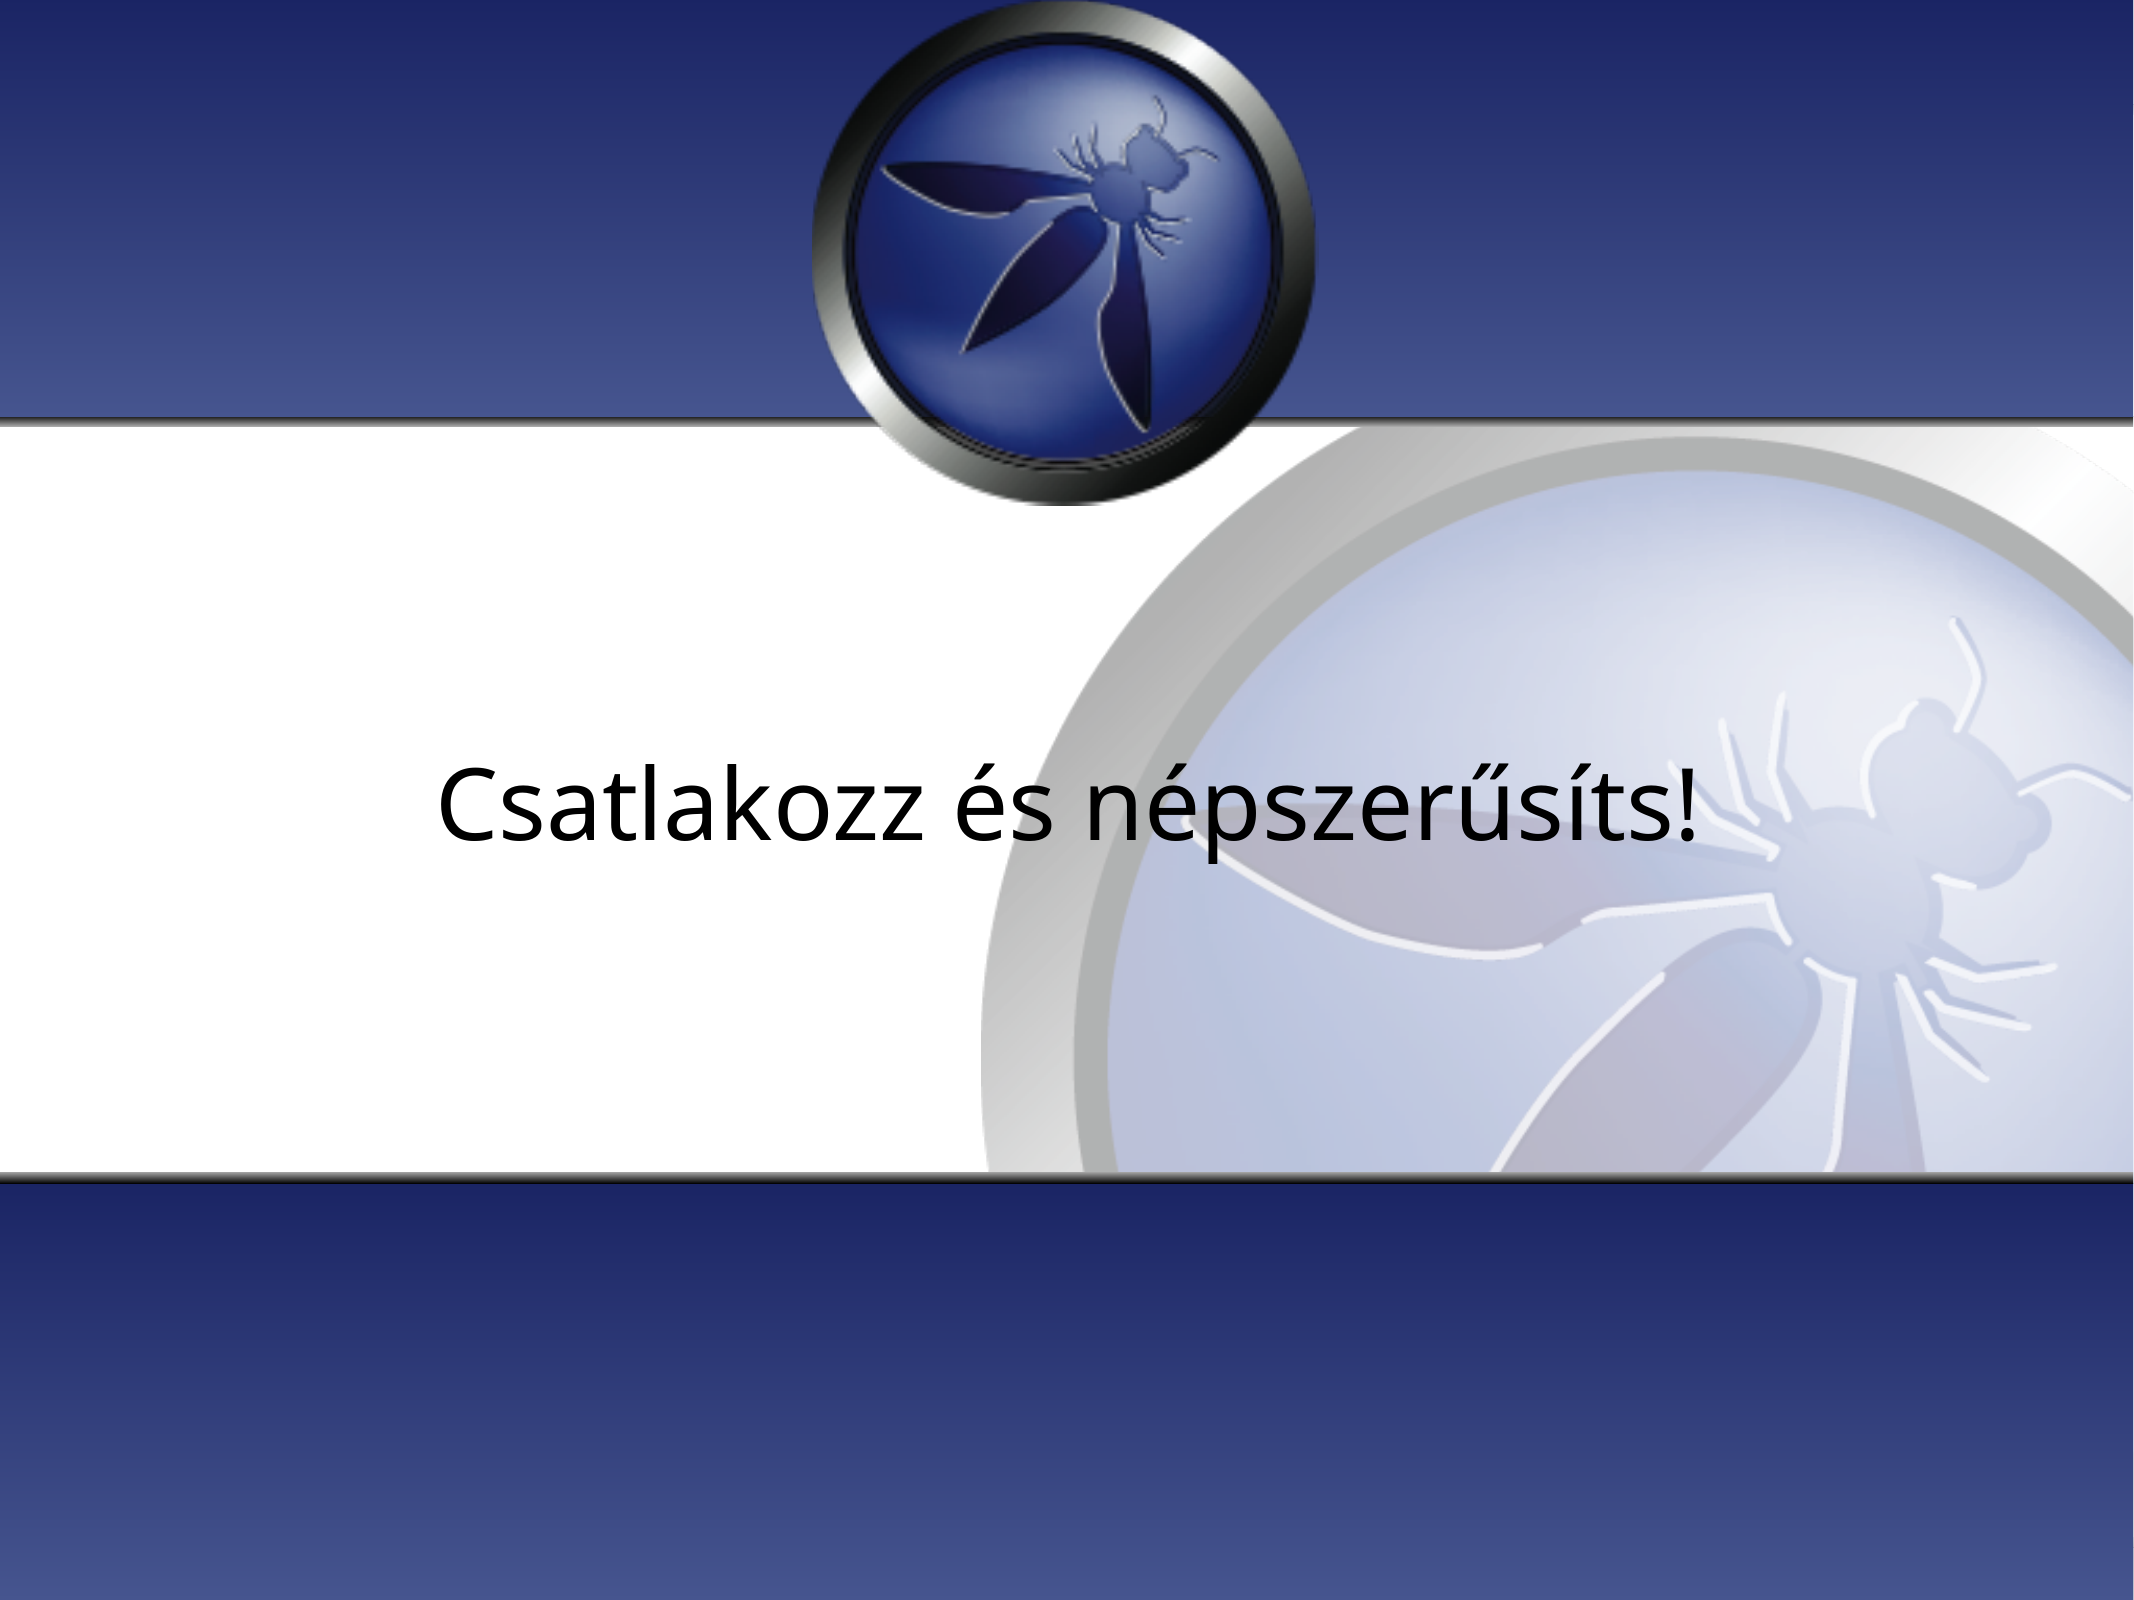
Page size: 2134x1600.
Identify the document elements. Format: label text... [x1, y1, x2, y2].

picture [812, 0, 2134, 1600]
title Csatlakozz és népszerűsíts! [162, 587, 1975, 1013]
